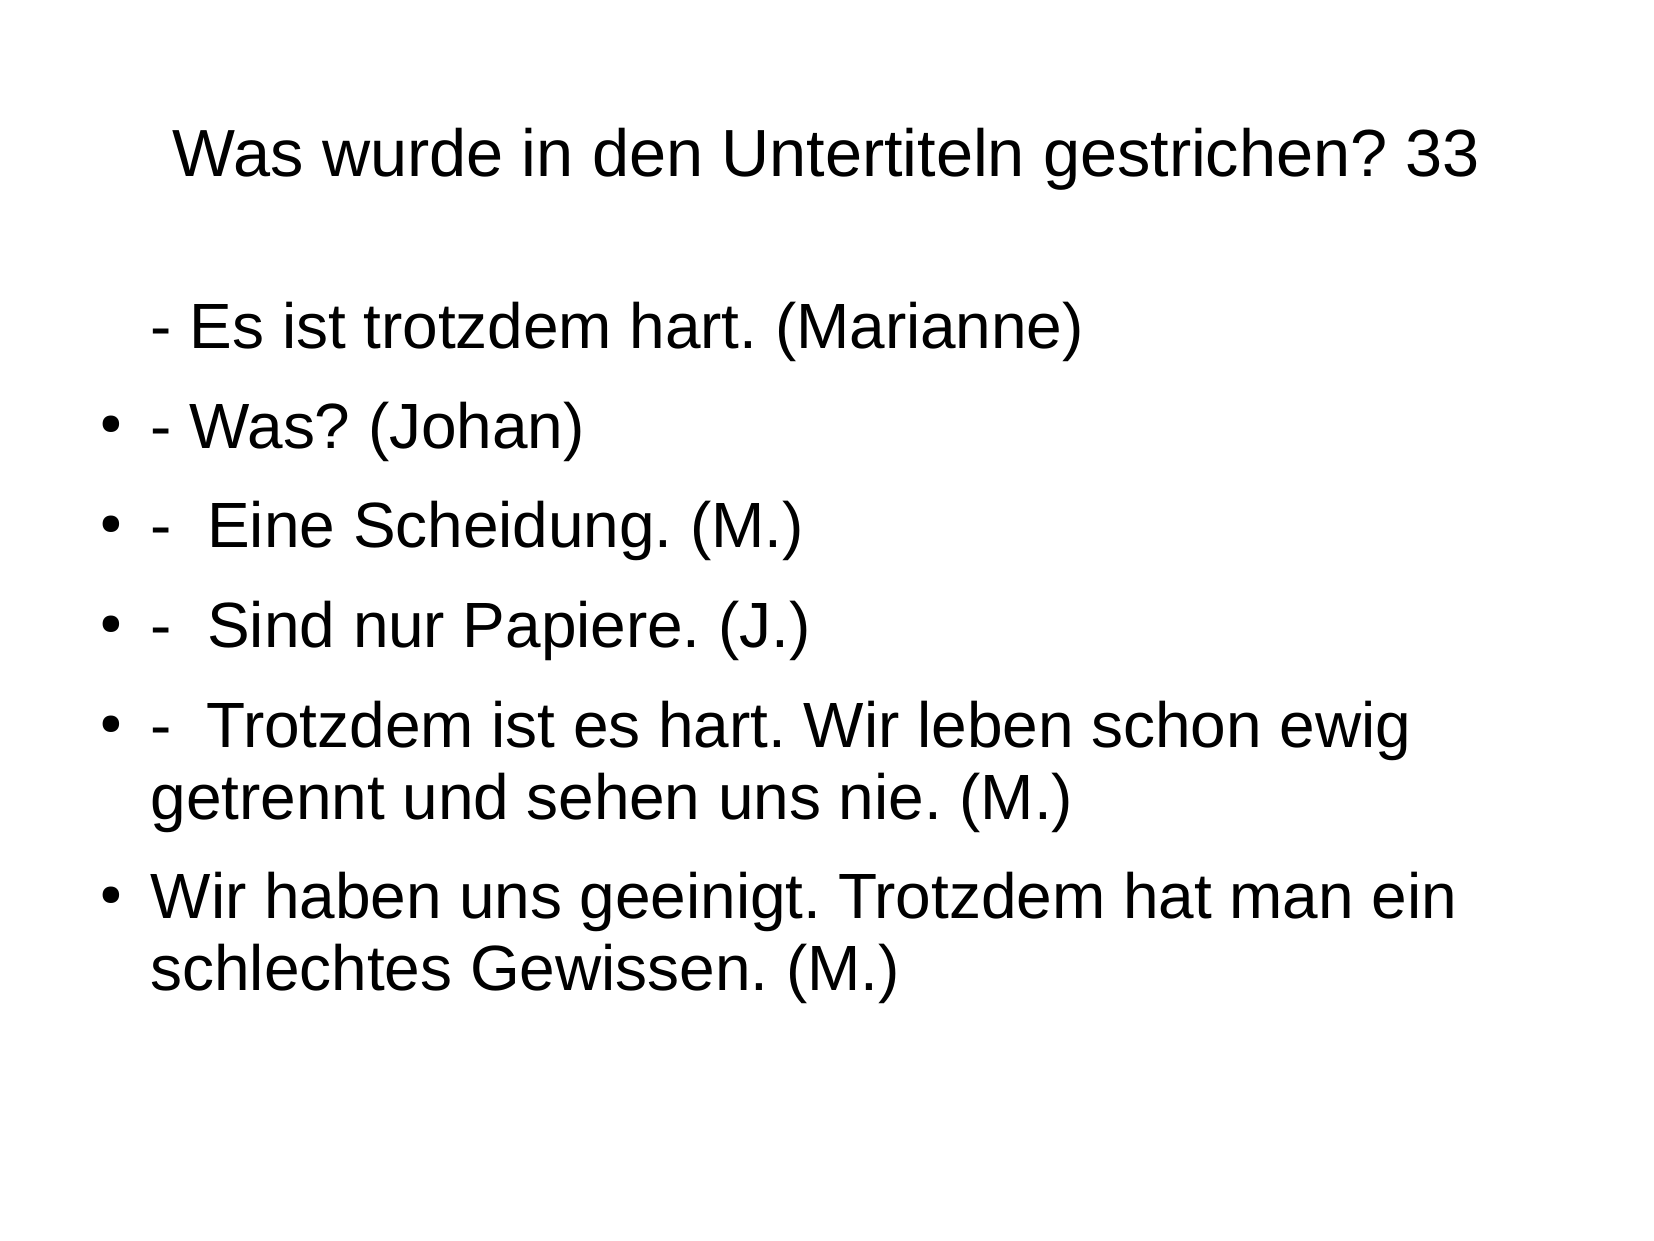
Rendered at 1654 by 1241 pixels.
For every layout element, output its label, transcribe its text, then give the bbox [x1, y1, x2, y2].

title Was wurde in den Untertiteln gestrichen? 33 [82, 49, 1571, 257]
list - Es ist trotzdem hart. (Marianne) - Was? (Johan) - Eine Scheidung. (M.) - Sind nur Papiere. (J.) - Trotzdem ist es hart. Wir leben schon ewig getrennt und sehen uns nie. (M.) Wir haben uns geeinigt. Trotzdem hat man ein schlechtes Gewissen. (M.) [82, 290, 1571, 1010]
